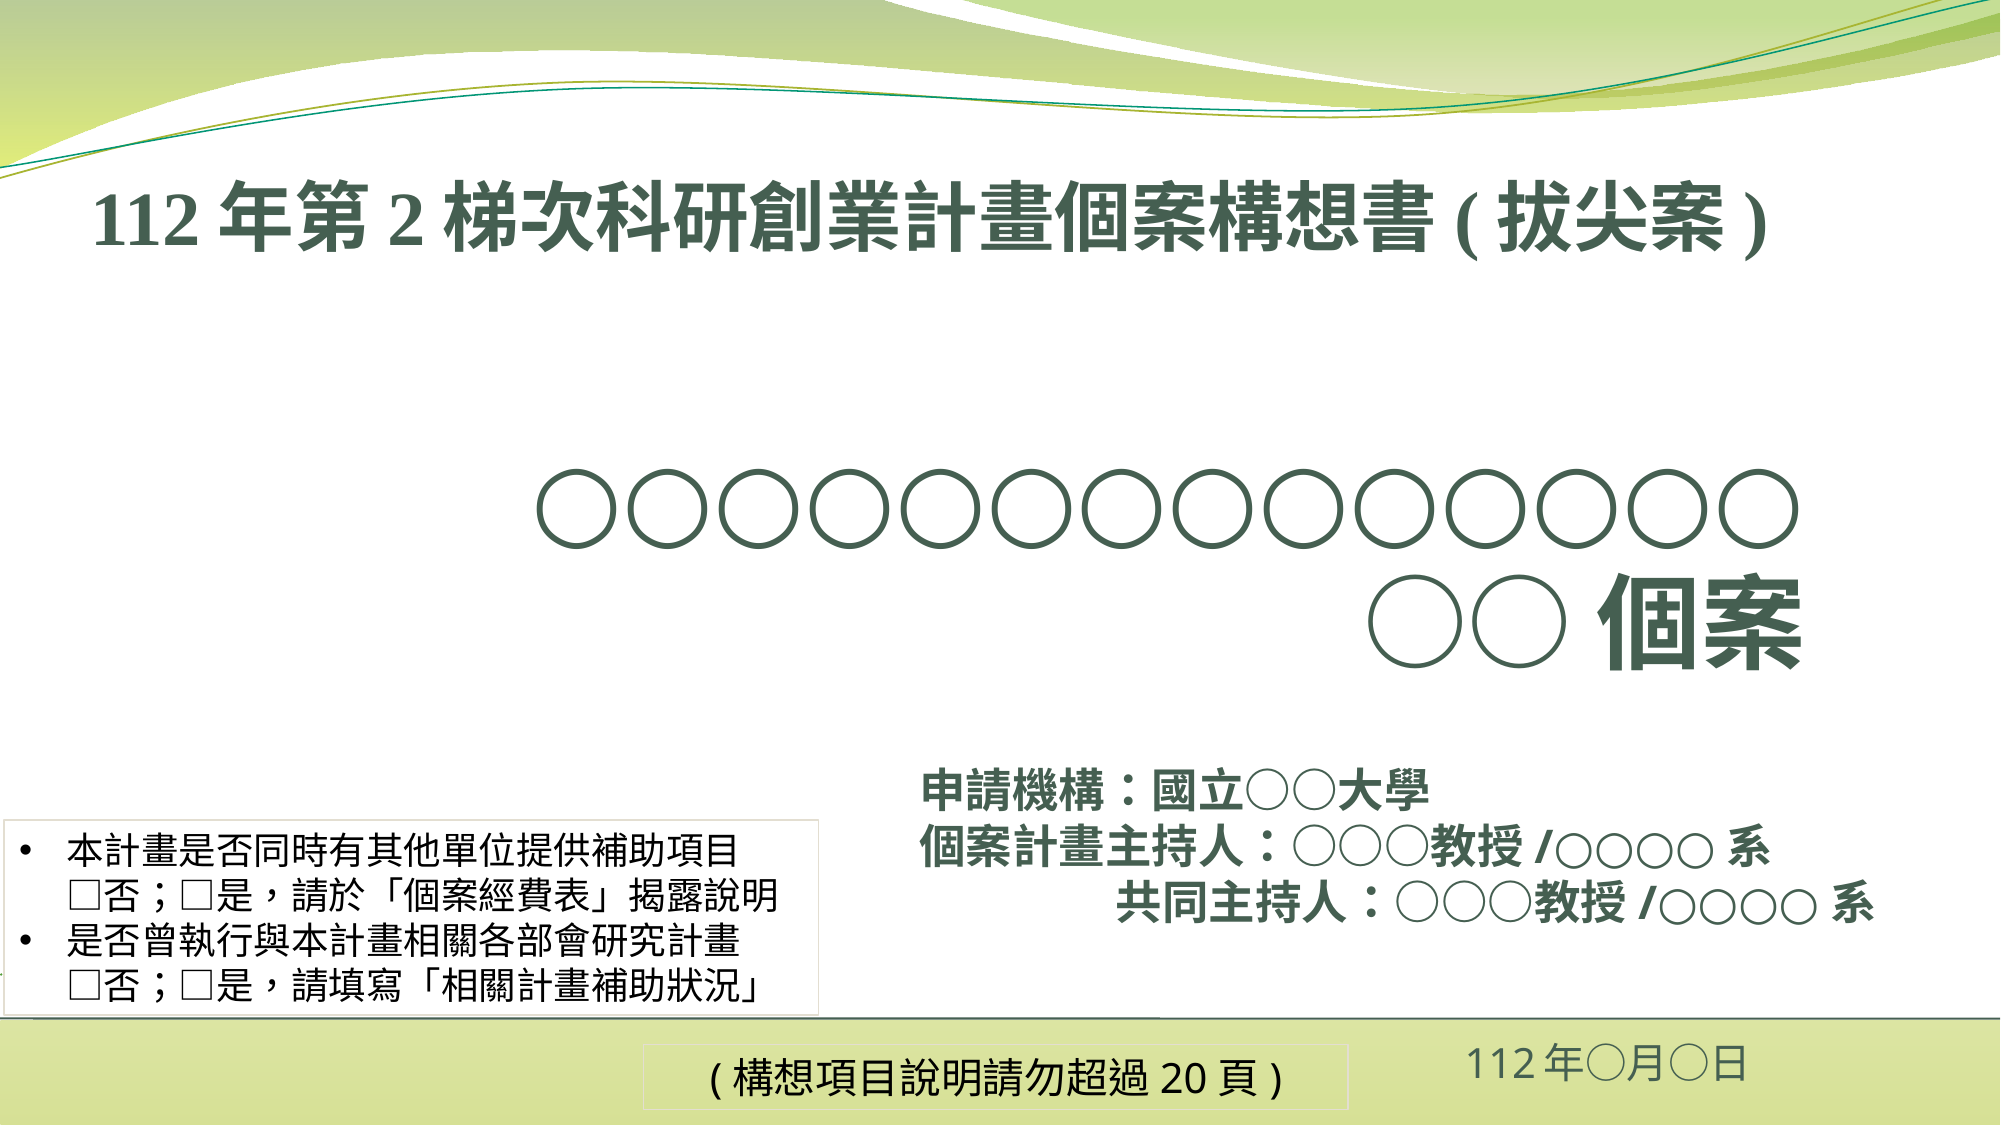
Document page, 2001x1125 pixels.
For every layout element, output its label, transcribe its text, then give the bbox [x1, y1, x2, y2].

text_box ○○○○○○○○○○○○○○ ○○個案 [91, 381, 1809, 682]
text_box 112年○月○日 [1454, 1029, 1838, 1125]
title 112年第2梯次科研創業計畫個案構想書(拔尖案) [90, 147, 1902, 261]
text_box (構想項目說明請勿超過20頁) [643, 1044, 1349, 1110]
subtitle 申請機構：國立○○大學 個案計畫主持人：○○○教授/○○○○系 共同主持人：○○○教授/○○○○系 [919, 753, 1902, 986]
text_box 本計畫是否同時有其他單位提供補助項目 □否；□是，請於「個案經費表」揭露說明 是否曾執行與本計畫相關各部會研究計畫 □否；□是，請填寫「相關計畫補助狀況」 [4, 819, 819, 1015]
